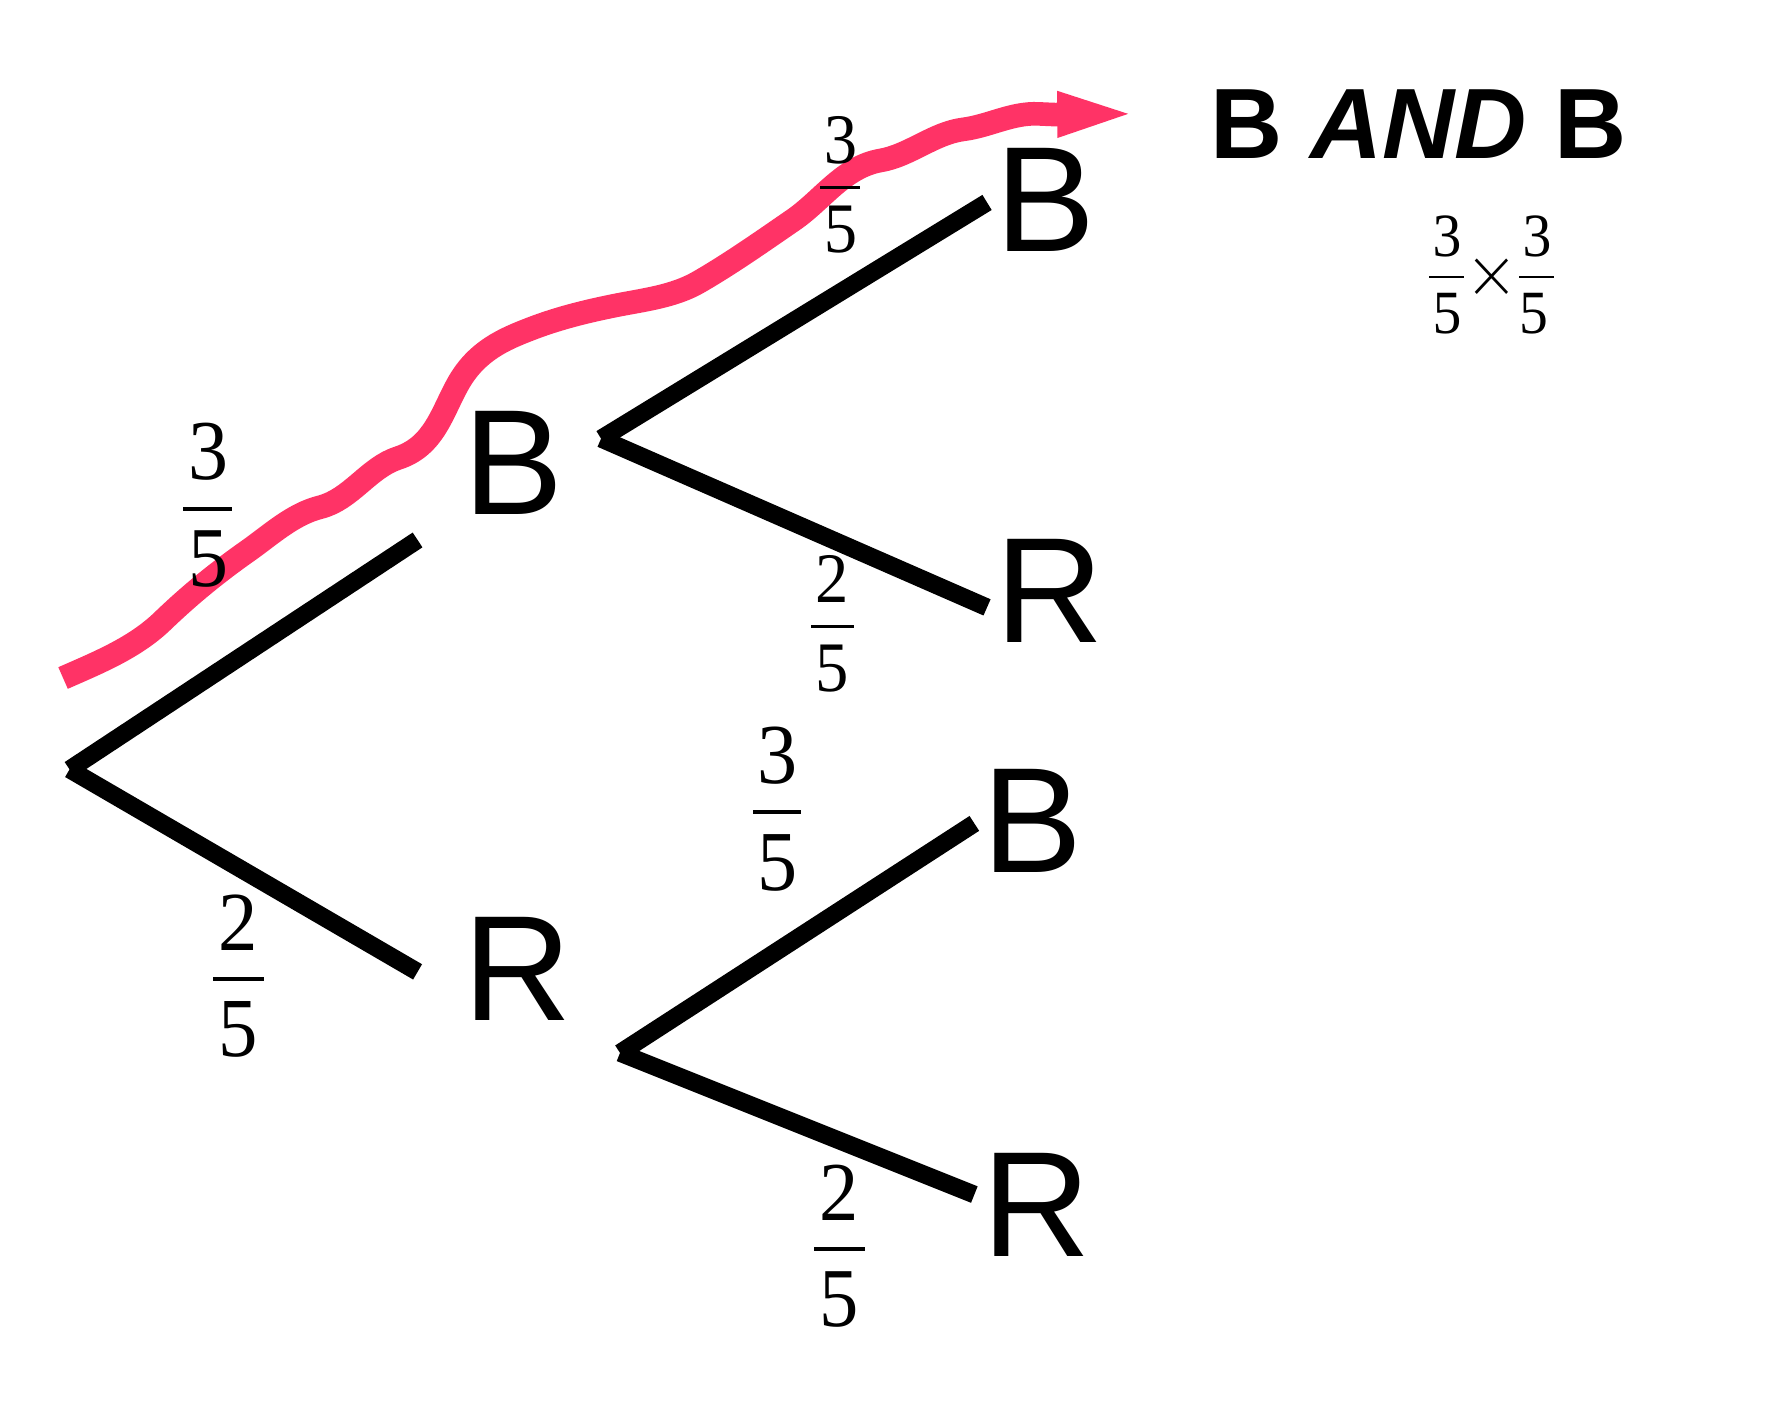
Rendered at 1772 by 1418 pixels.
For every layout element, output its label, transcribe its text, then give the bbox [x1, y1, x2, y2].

text_box B [980, 122, 1108, 317]
chart [158, 404, 254, 608]
text_box B [980, 107, 999, 113]
text_box B [449, 371, 576, 580]
chart [188, 877, 285, 1077]
chart [798, 101, 878, 271]
text_box R [980, 499, 1139, 708]
chart [789, 1147, 886, 1347]
text_box B AND B [1195, 60, 1734, 206]
chart [1410, 202, 1570, 349]
text_box B [968, 728, 1095, 938]
text_box R [449, 877, 608, 1086]
text_box R [968, 1113, 1127, 1323]
chart [727, 539, 872, 912]
